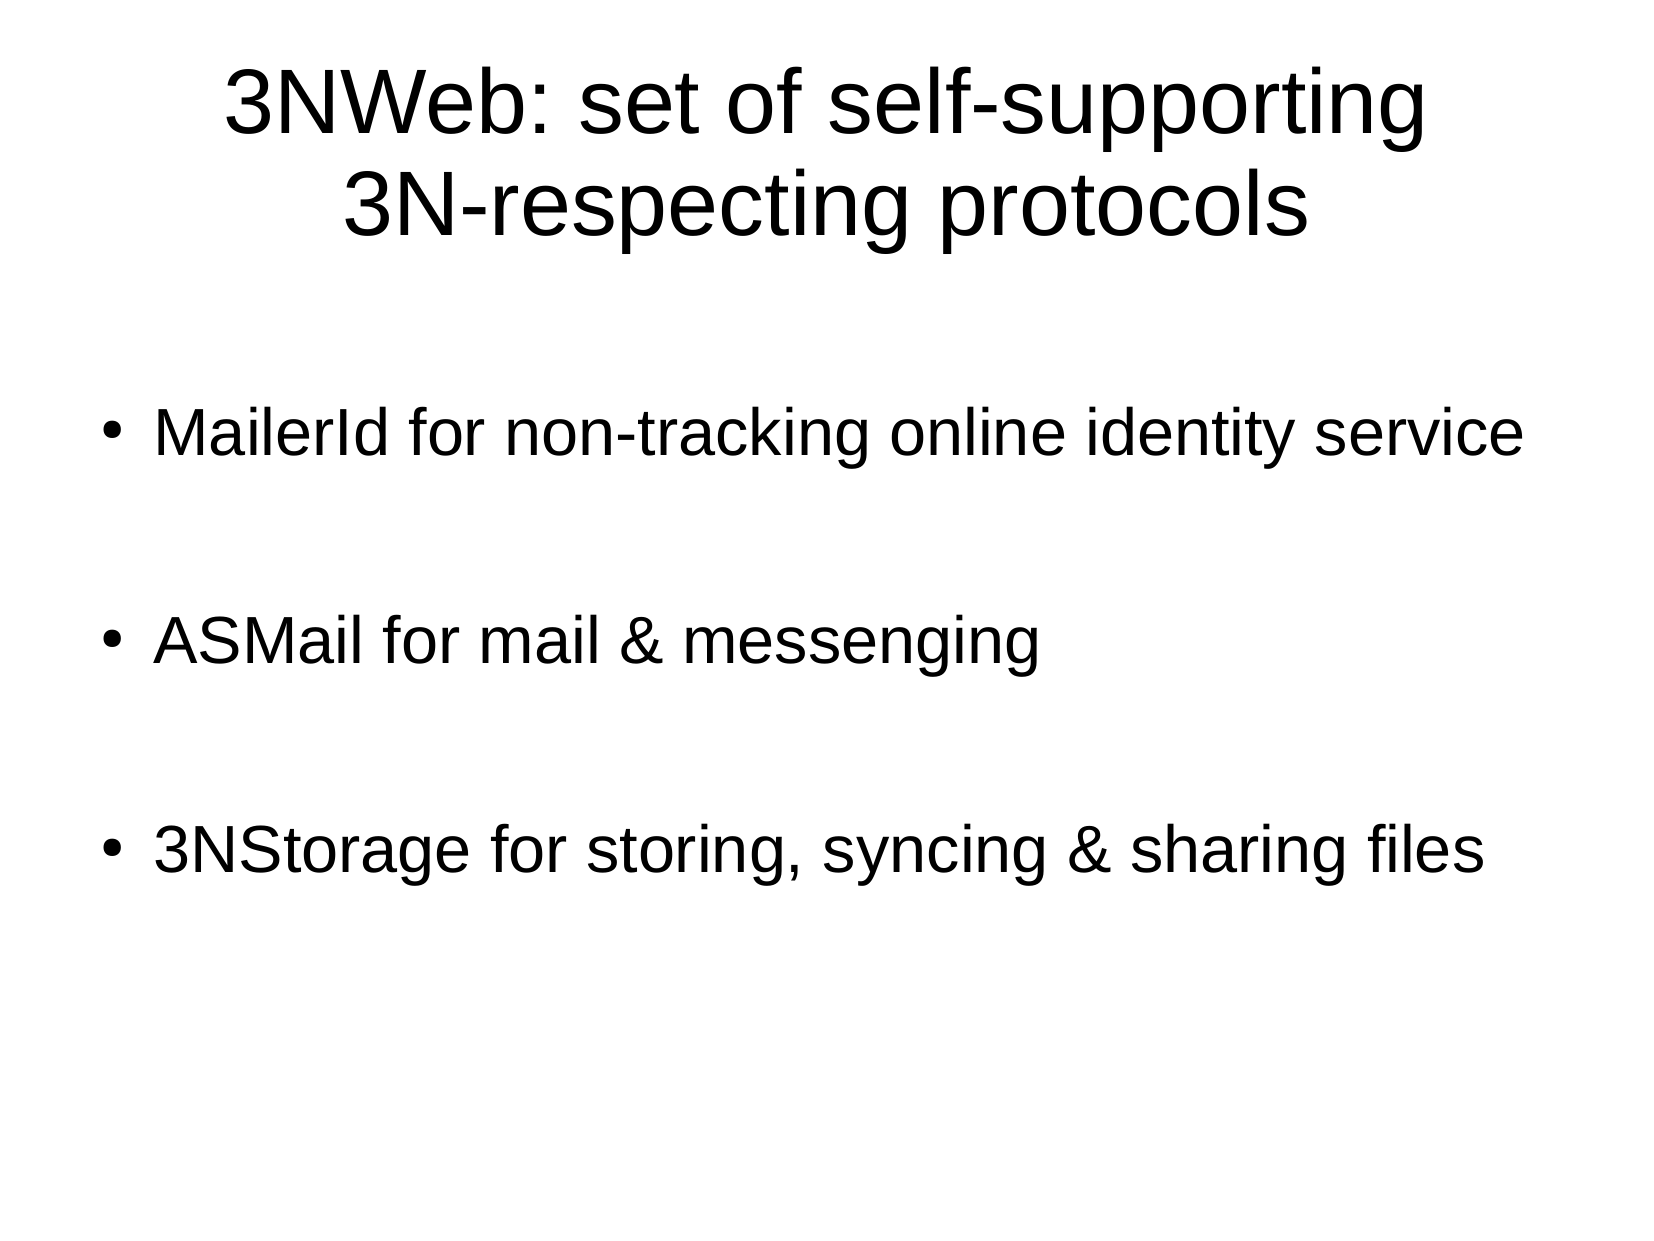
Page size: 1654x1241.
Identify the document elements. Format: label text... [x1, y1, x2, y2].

list MailerId for non-tracking online identity service ASMail for mail & messenging 3NStorage for storing, syncing & sharing files [82, 290, 1571, 1010]
title 3NWeb: set of self-supporting 3N-respecting protocols [82, 49, 1571, 257]
